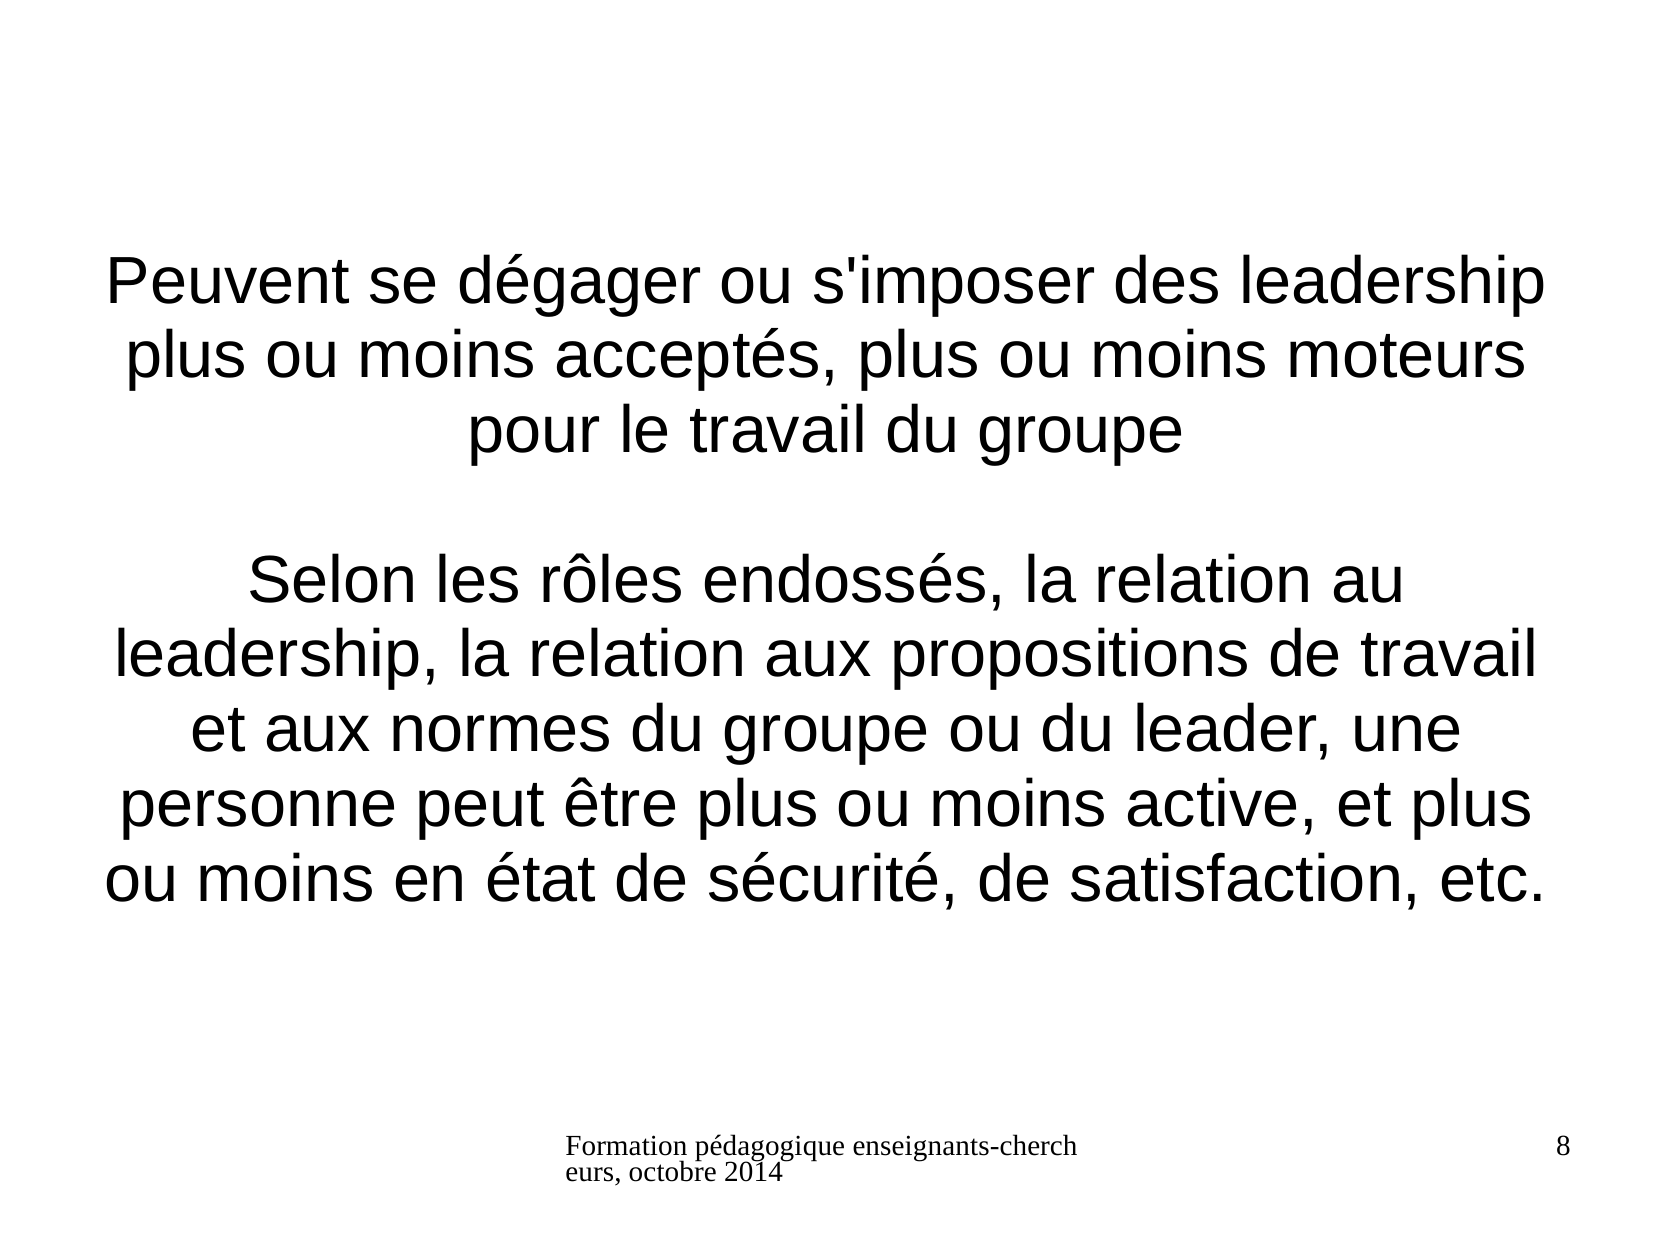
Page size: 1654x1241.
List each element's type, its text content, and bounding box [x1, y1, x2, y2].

subtitle Peuvent se dégager ou s'imposer des leadership plus ou moins acceptés, plus ou moins moteurs pour le travail du groupe Selon les rôles endossés, la relation au leadership, la relation aux propositions de travail et aux normes du groupe ou du leader, une personne peut être plus ou moins active, et plus ou moins en état de sécurité, de satisfaction, etc. [82, 49, 1571, 1109]
